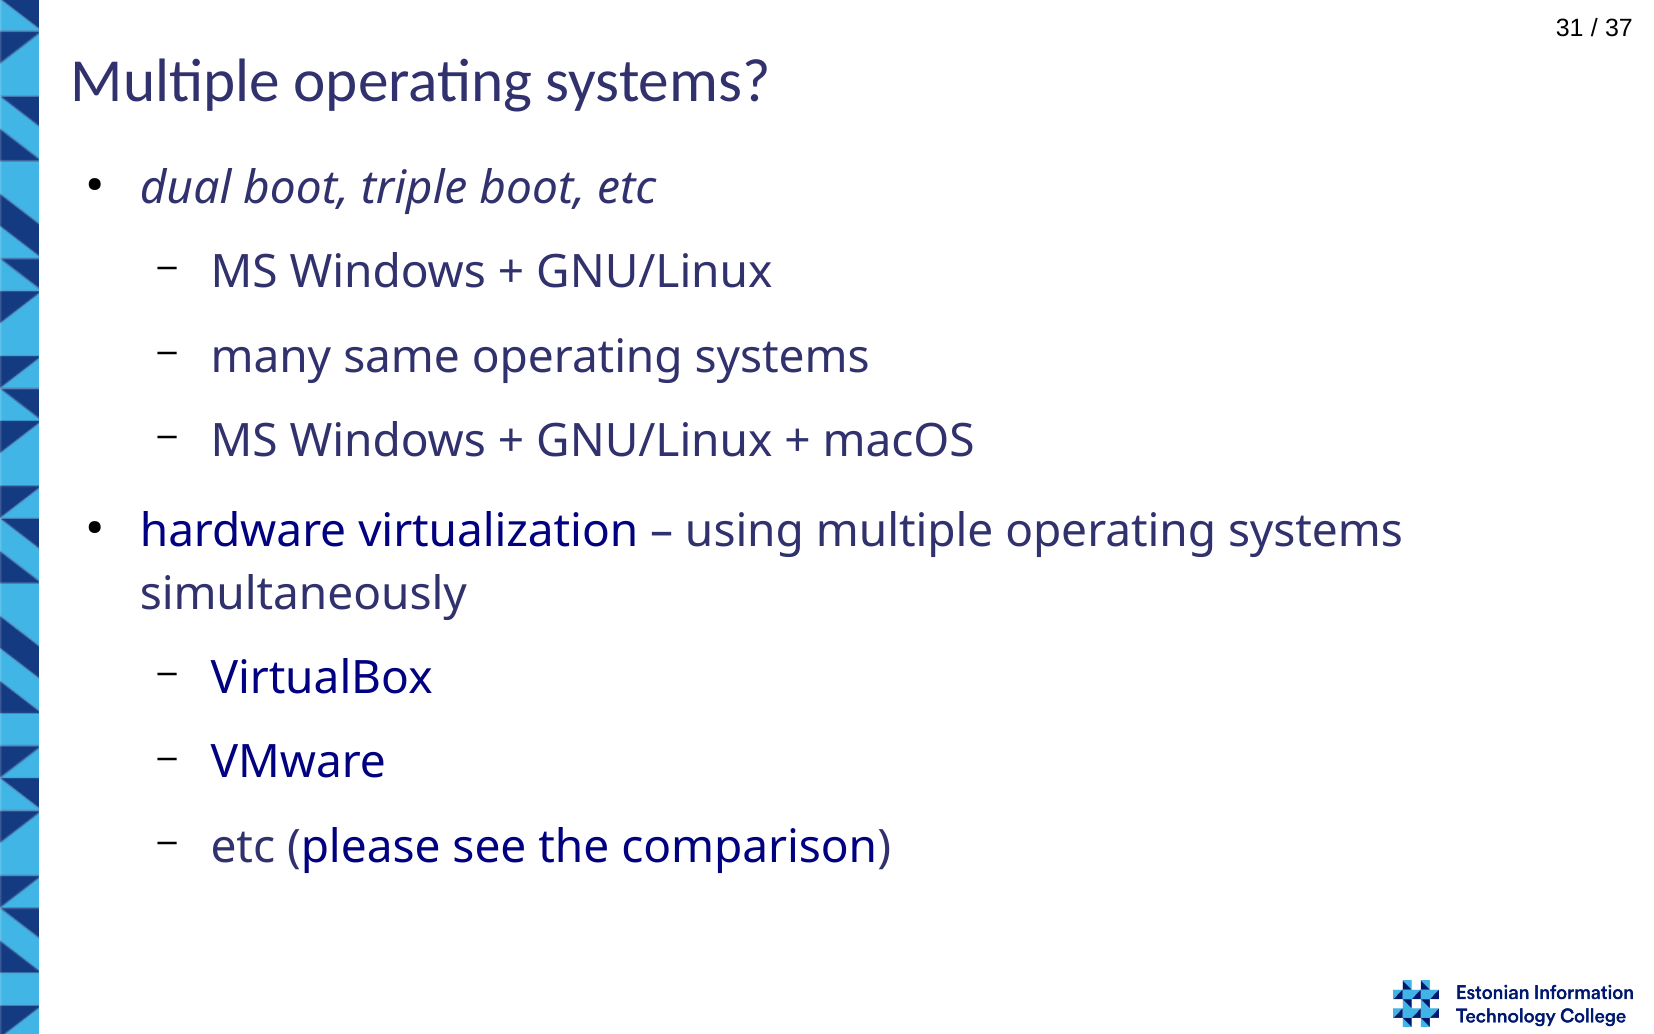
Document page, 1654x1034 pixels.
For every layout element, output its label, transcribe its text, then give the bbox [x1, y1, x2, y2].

list dual boot, triple boot, etc MS Windows + GNU/Linux many same operating systems MS Windows + GNU/Linux + macOS hardware virtualization – using multiple operating systems simultaneously VirtualBox VMware etc (please see the comparison) [68, 153, 1630, 957]
picture [1393, 980, 1633, 1027]
title Multiple operating systems? [70, 41, 1630, 130]
